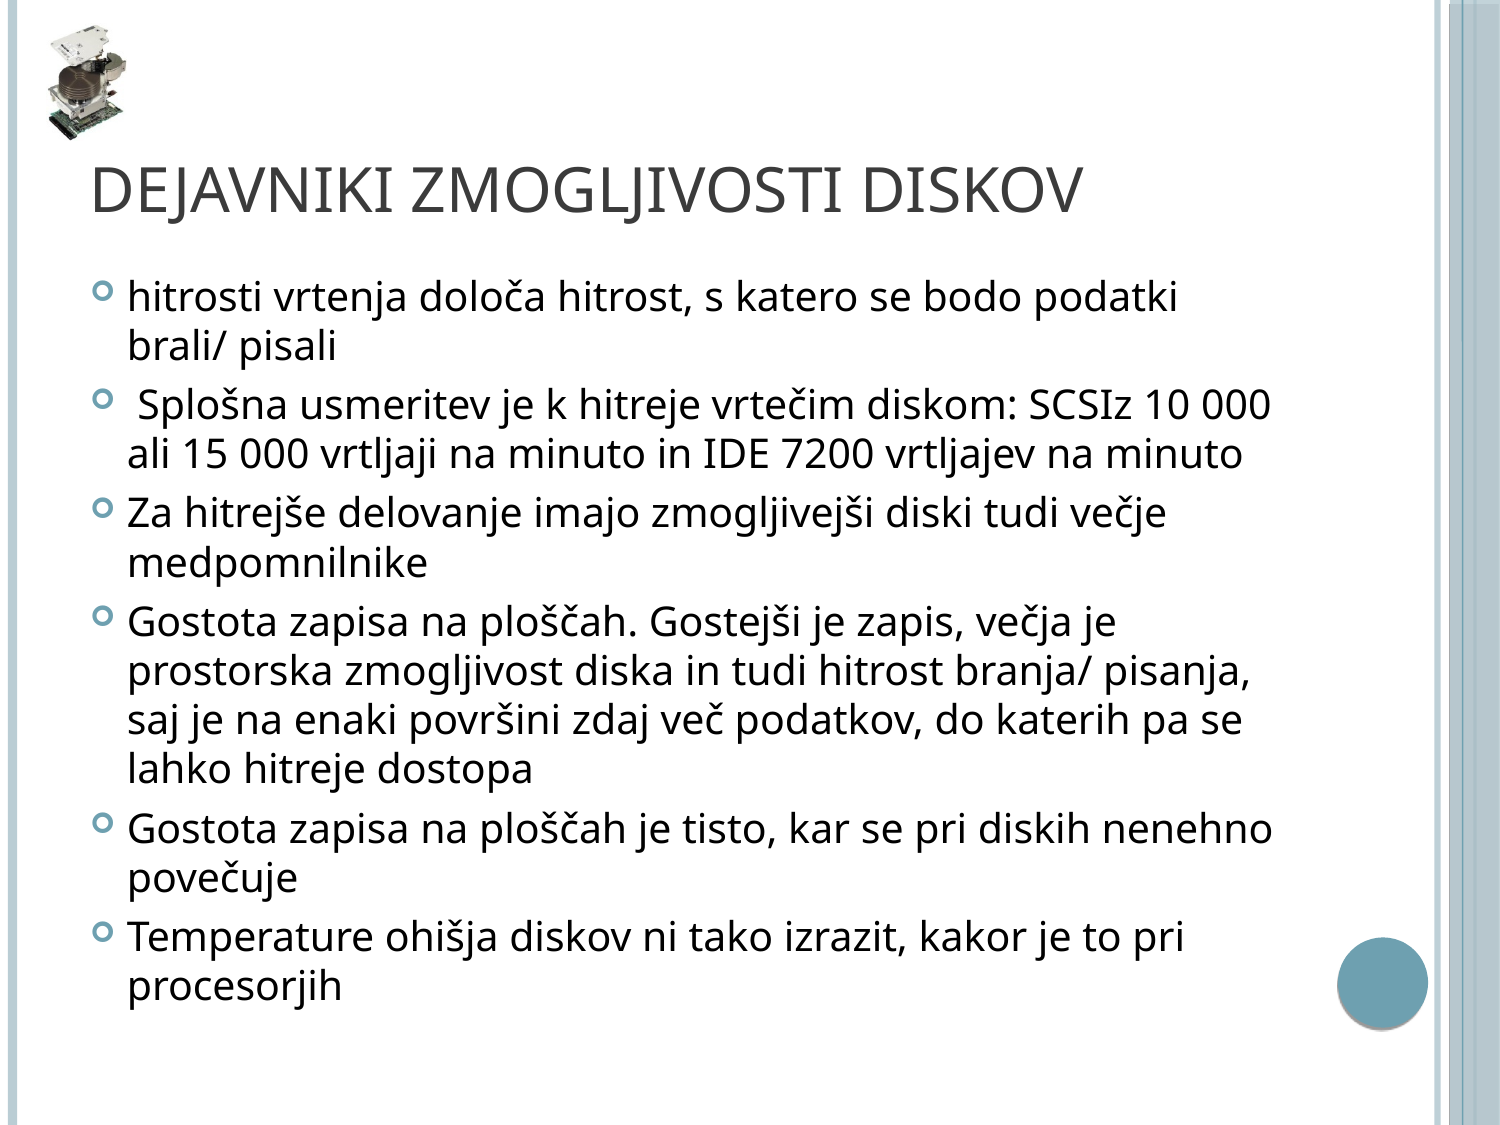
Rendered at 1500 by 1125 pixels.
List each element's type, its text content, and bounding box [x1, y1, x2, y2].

list hitrosti vrtenja določa hitrost, s katero se bodo podatki brali/ pisali Splošna usmeritev je k hitreje vrtečim diskom: SCSIz 10 000 ali 15 000 vrtljaji na minuto in IDE 7200 vrtljajev na minuto Za hitrejše delovanje imajo zmogljivejši diski tudi večje medpomnilnike Gostota zapisa na ploščah. Gostejši je zapis, večja je prostorska zmogljivost diska in tudi hitrost branja/ pisanja, saj je na enaki površini zdaj več podatkov, do katerih pa se lahko hitreje dostopa Gostota zapisa na ploščah je tisto, kar se pri diskih nenehno povečuje Temperature ohišja diskov ni tako izrazit, kakor je to pri procesorjih [75, 262, 1300, 1062]
picture [46, 23, 127, 141]
title DEJAVNIKI ZMOGLJIVOSTI DISKOV [75, 45, 1300, 233]
